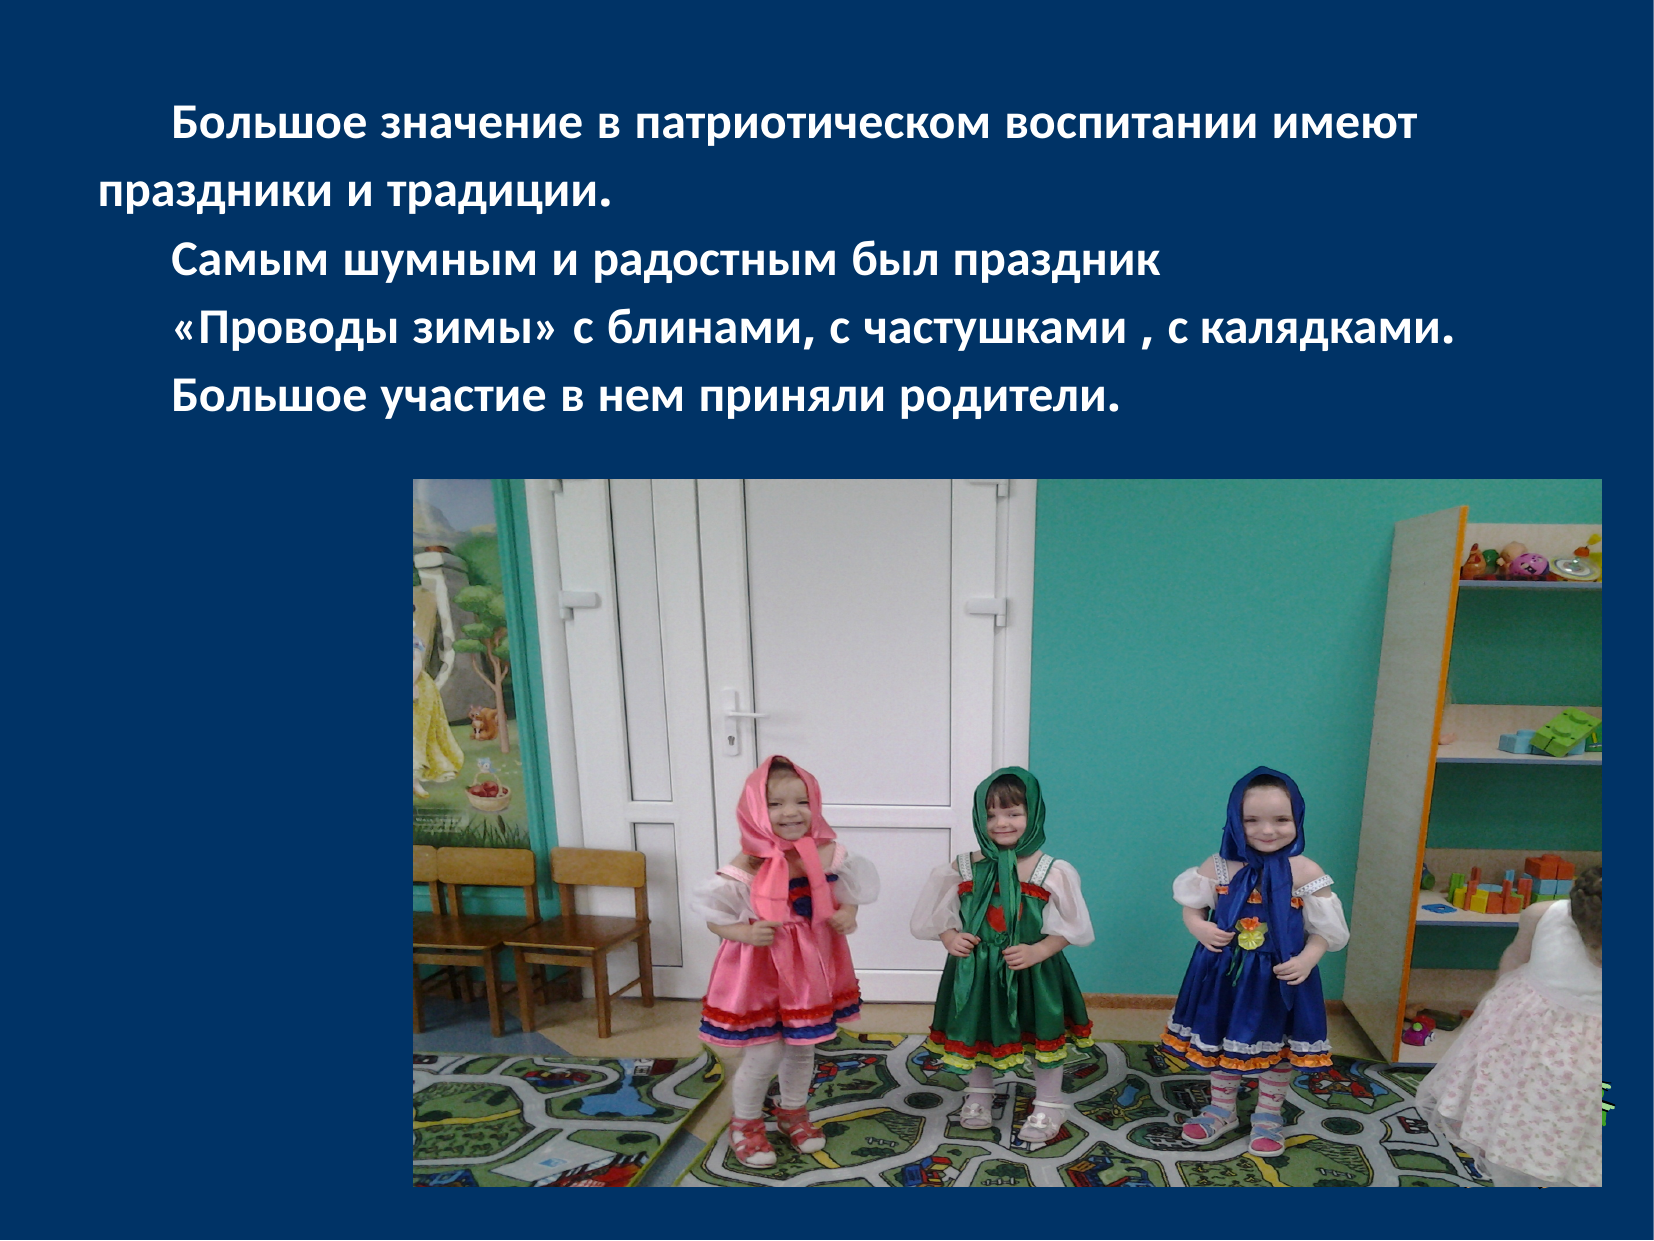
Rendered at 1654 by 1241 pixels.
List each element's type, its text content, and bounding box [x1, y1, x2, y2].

text_box [79, 68, 1571, 494]
text_box Большое значение в патриотическом воспитании имеют праздники и традиции. Самым шумным и радостным был праздник «Проводы зимы» с блинами, с частушками , с калядками. Большое участие в нем приняли родители. [83, 77, 1583, 434]
picture [413, 479, 1602, 1188]
